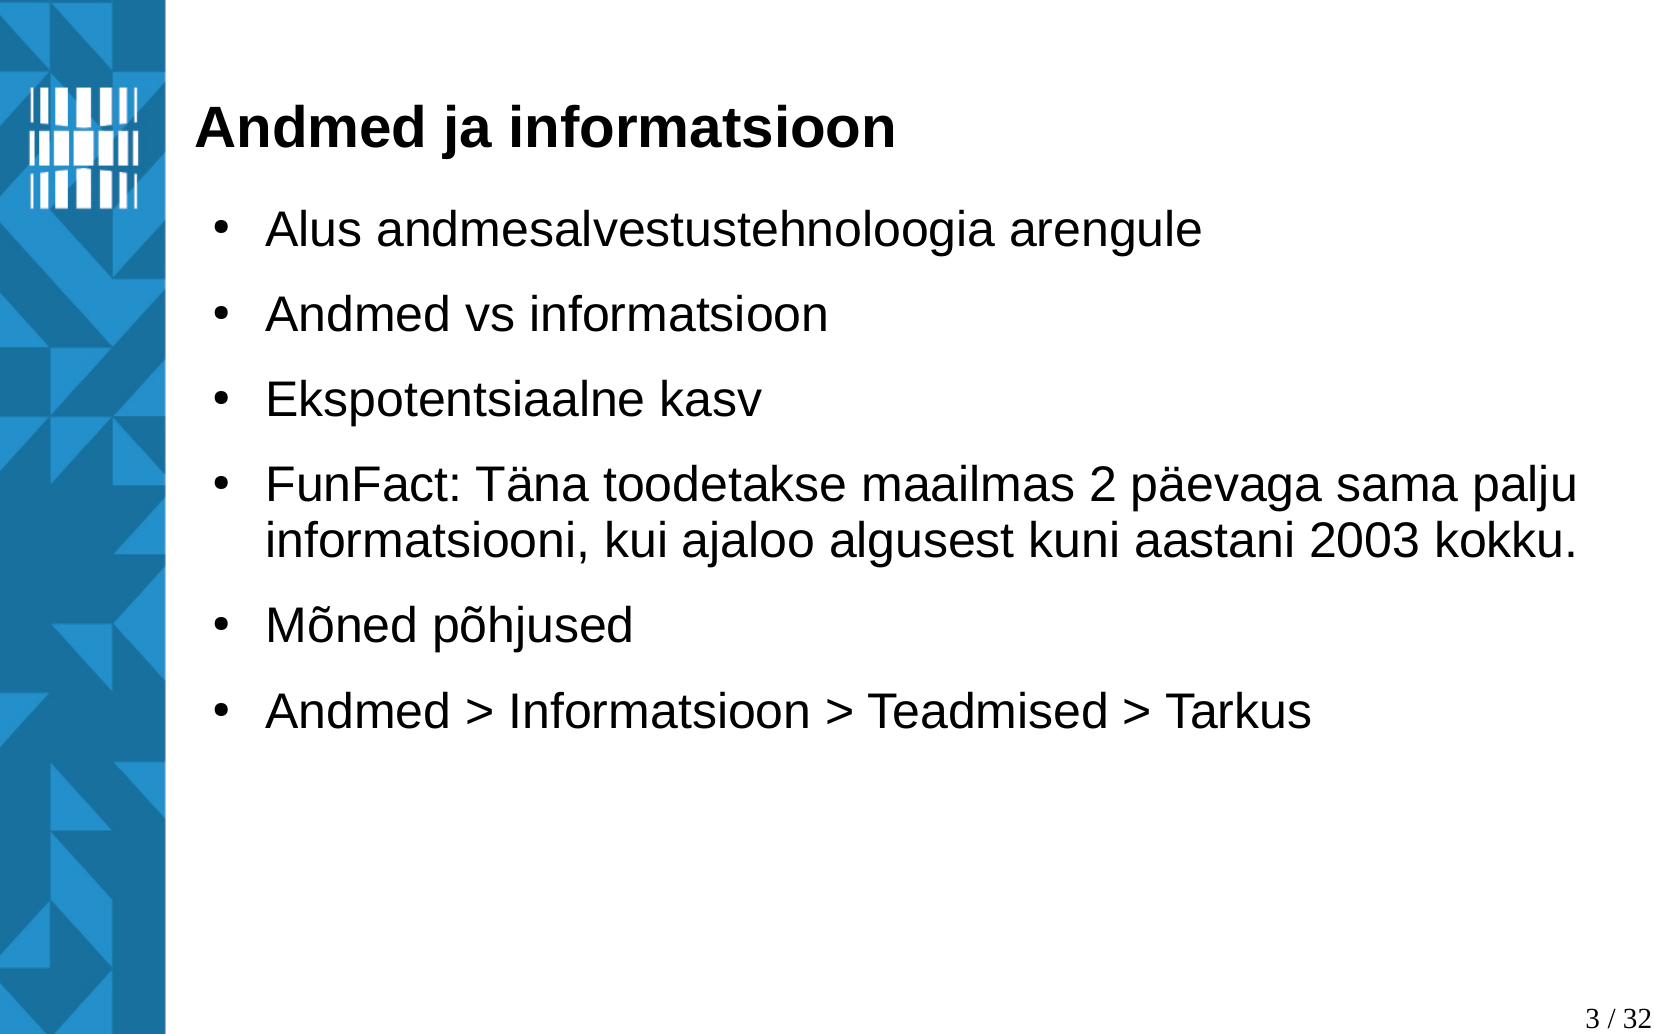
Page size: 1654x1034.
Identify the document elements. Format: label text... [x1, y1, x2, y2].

title Andmed ja informatsioon [194, 41, 1571, 200]
list Alus andmesalvestustehnoloogia arengule Andmed vs informatsioon Ekspotentsiaalne kasv FunFact: Täna toodetakse maailmas 2 päevaga sama palju informatsiooni, kui ajaloo algusest kuni aastani 2003 kokku. Mõned põhjused Andmed > Informatsioon > Teadmised > Tarkus [194, 200, 1583, 839]
